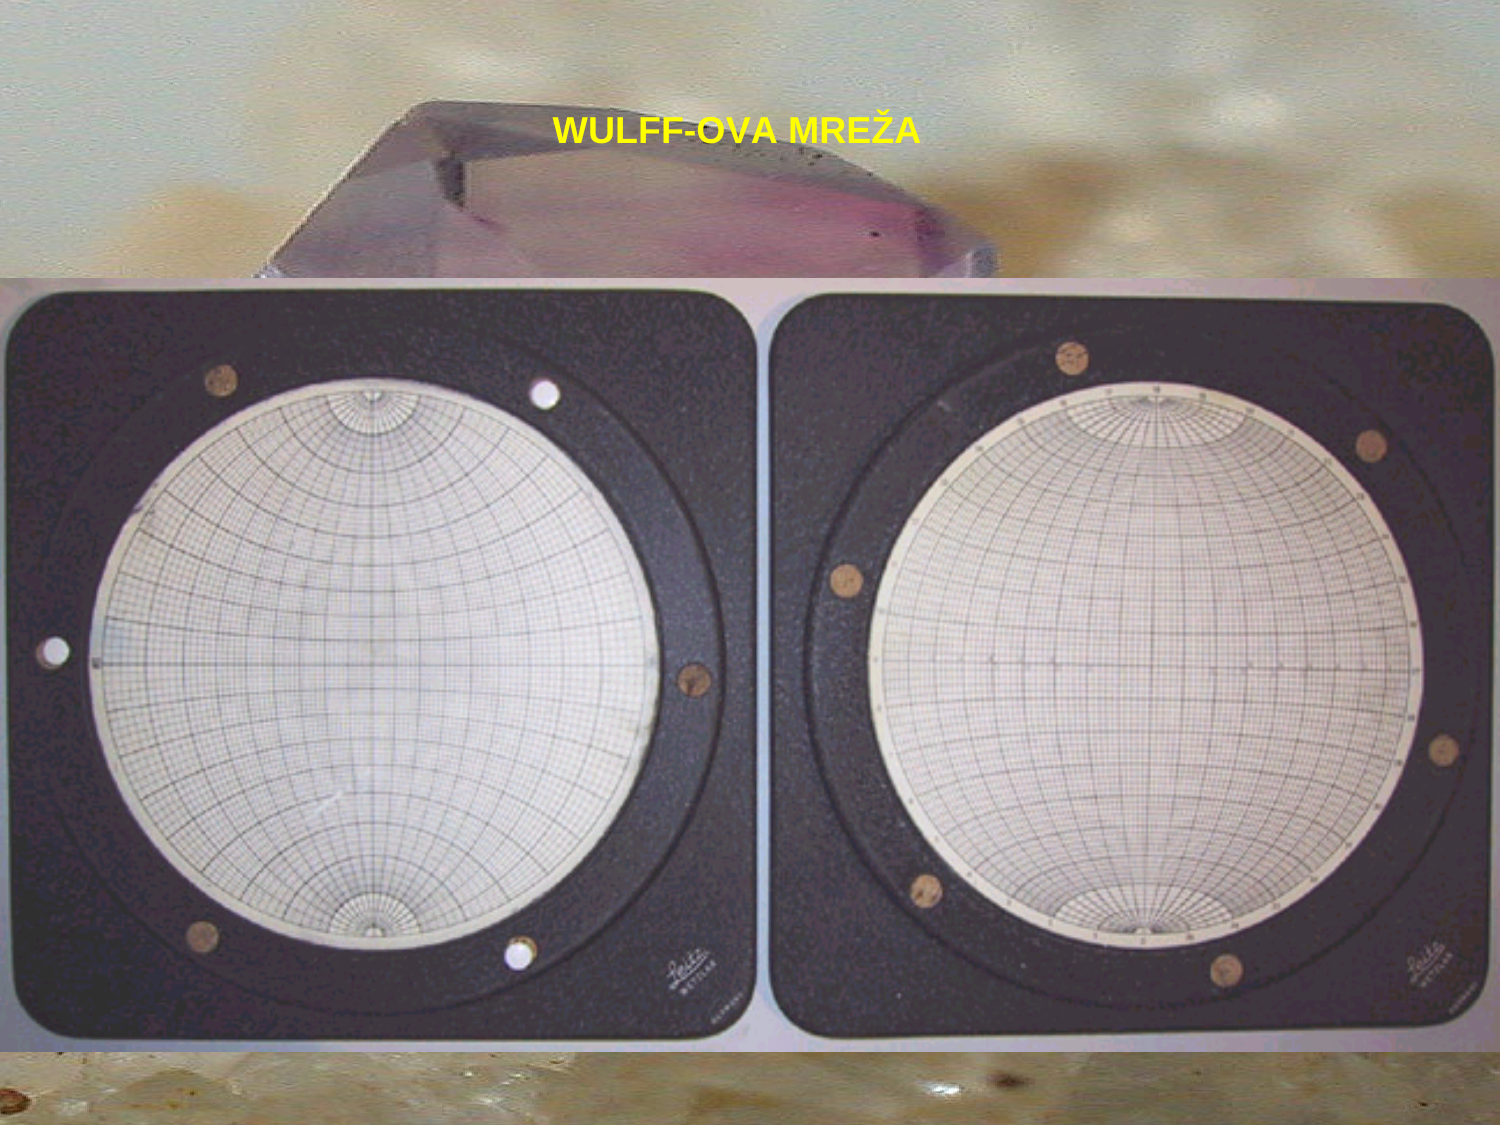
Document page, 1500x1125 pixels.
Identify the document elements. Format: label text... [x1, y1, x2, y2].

text_box WULFF-OVA MREŽA [537, 97, 937, 159]
picture [0, 0, 1500, 1125]
